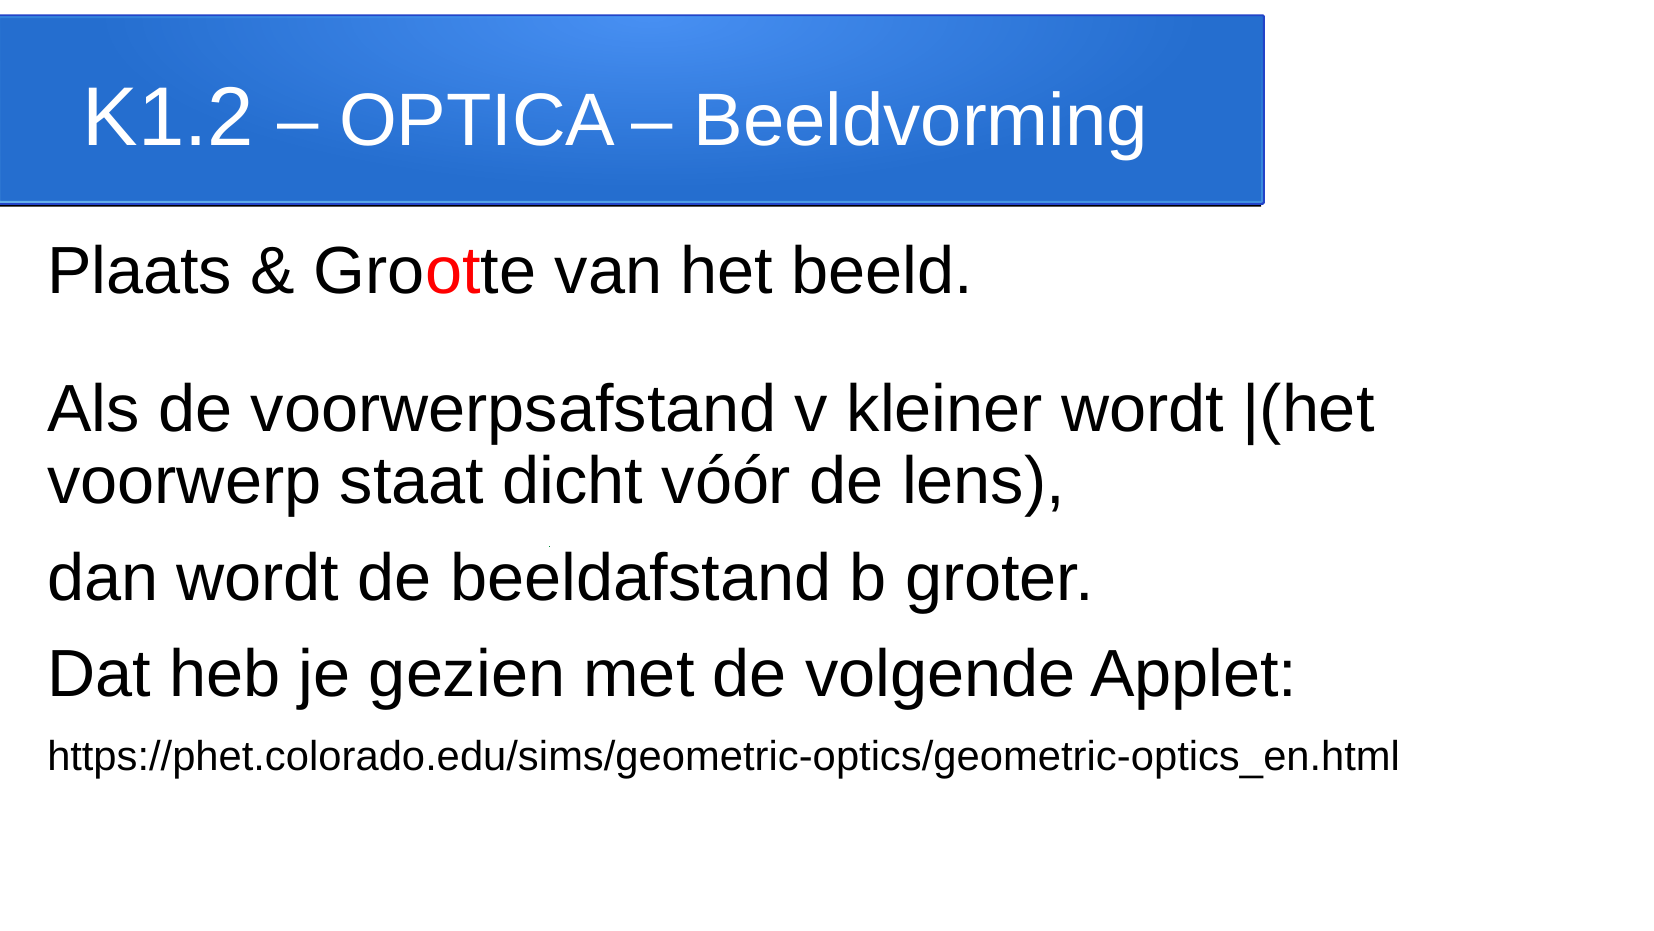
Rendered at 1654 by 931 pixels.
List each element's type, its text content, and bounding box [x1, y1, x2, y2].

title K1.2 – OPTICA – Beeldvorming [82, 35, 1235, 189]
subtitle Plaats & Grootte van het beeld. Als de voorwerpsafstand v kleiner wordt |(het voorwerp staat dicht vóór de lens), dan wordt de beeldafstand b groter. Dat heb je gezien met de volgende Applet: https://phet.colorado.edu/sims/geometric-optics/geometric-optics_en.html [47, 236, 1607, 922]
